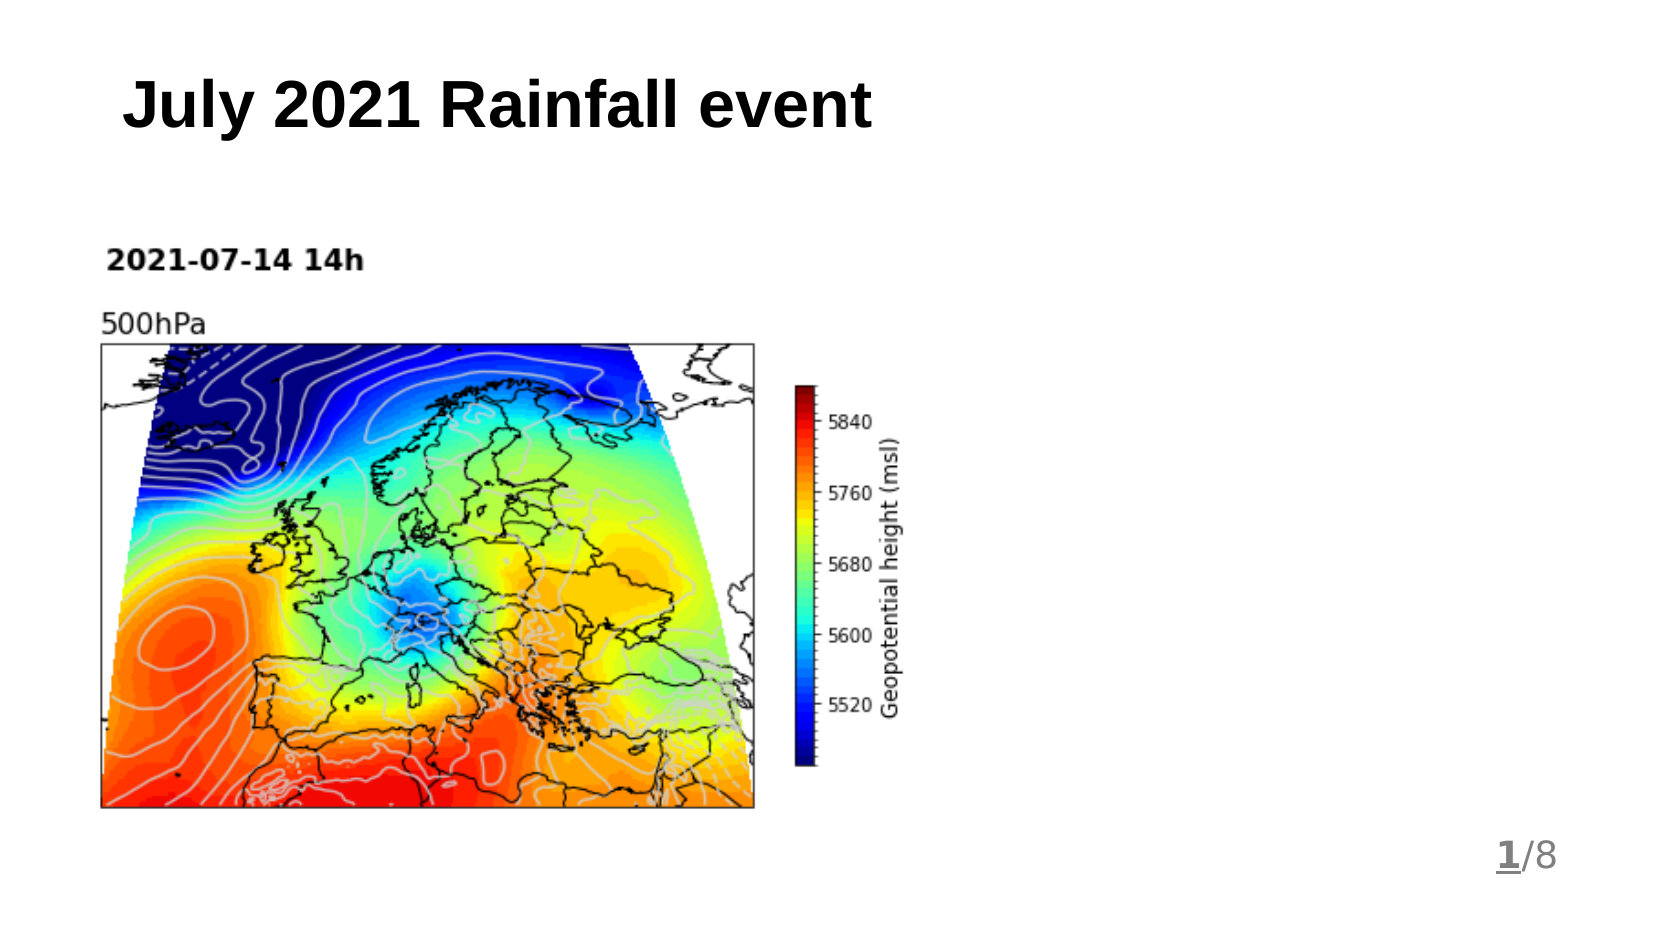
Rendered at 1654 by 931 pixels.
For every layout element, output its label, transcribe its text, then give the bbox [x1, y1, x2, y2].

text_box 1/8 [1480, 826, 1595, 897]
text_box July 2021 Rainfall event [107, 59, 1270, 186]
picture [88, 236, 916, 820]
